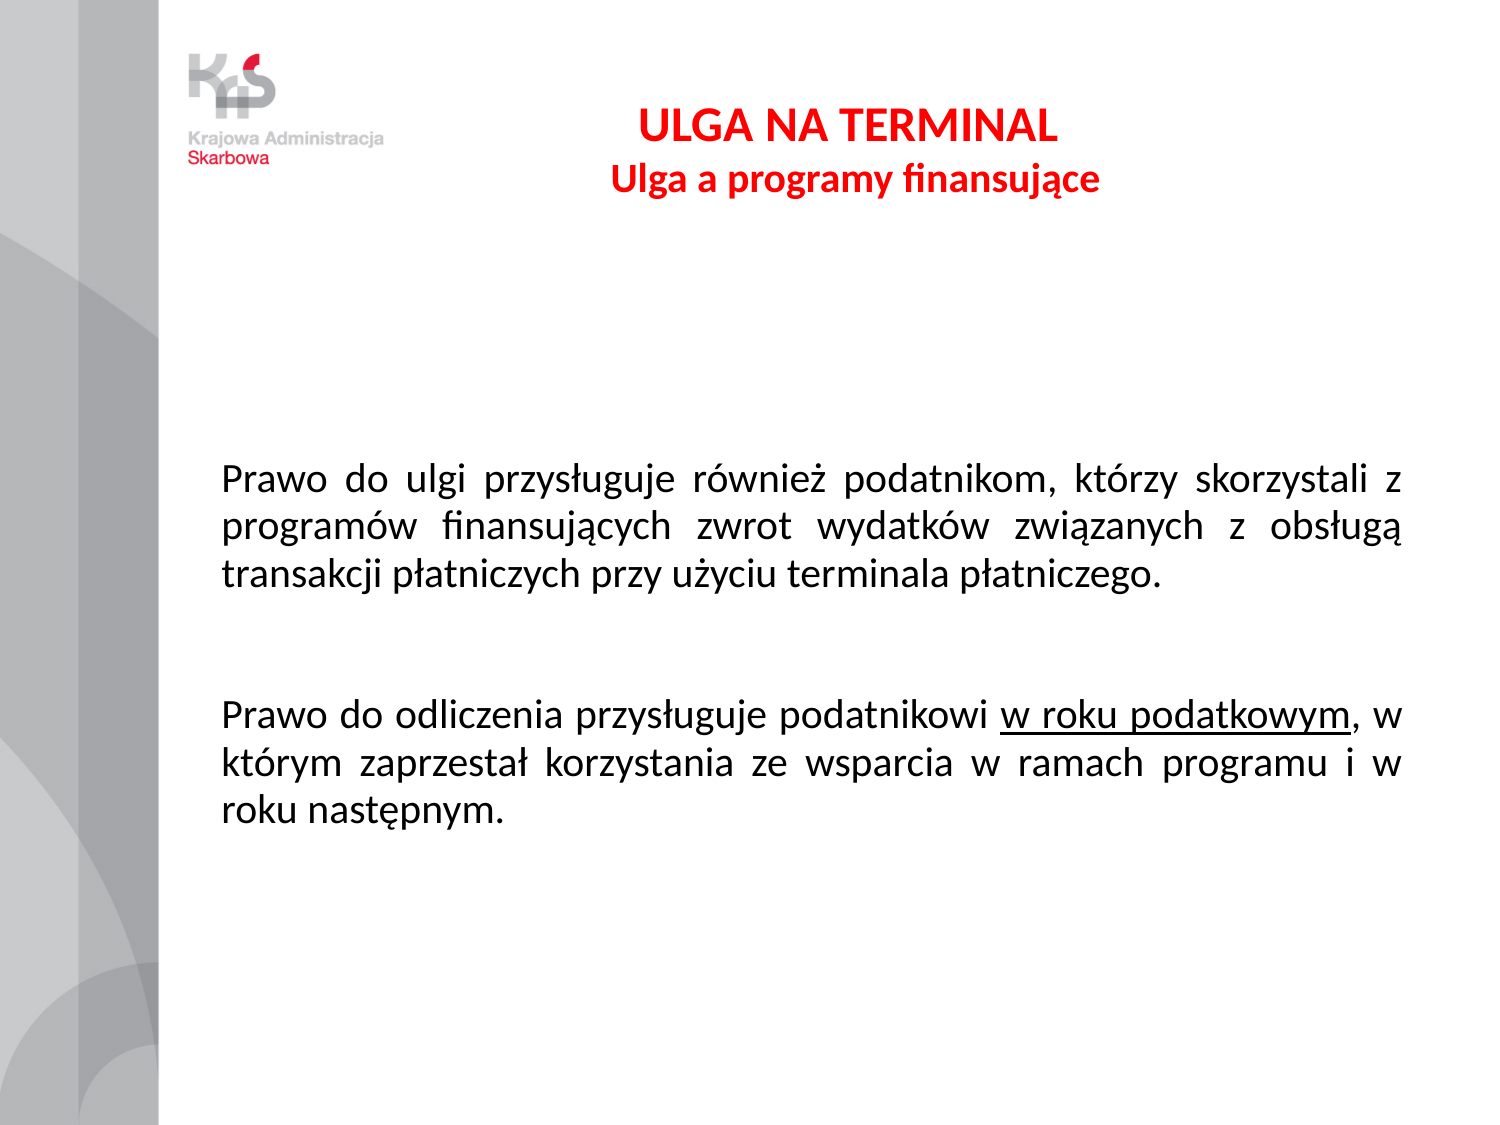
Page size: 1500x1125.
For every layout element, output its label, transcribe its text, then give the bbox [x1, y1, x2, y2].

picture [0, 0, 1500, 1125]
text_box Prawo do ulgi przysługuje również podatnikom, którzy skorzystali z programów finansujących zwrot wydatków związanych z obsługą transakcji płatniczych przy użyciu terminala płatniczego. Prawo do odliczenia przysługuje podatnikowi w roku podatkowym, w którym zaprzestał korzystania ze wsparcia w ramach programu i w roku następnym. [206, 359, 1418, 842]
title Ulga na terminal Ulga a programy finansujące [363, 58, 1349, 175]
